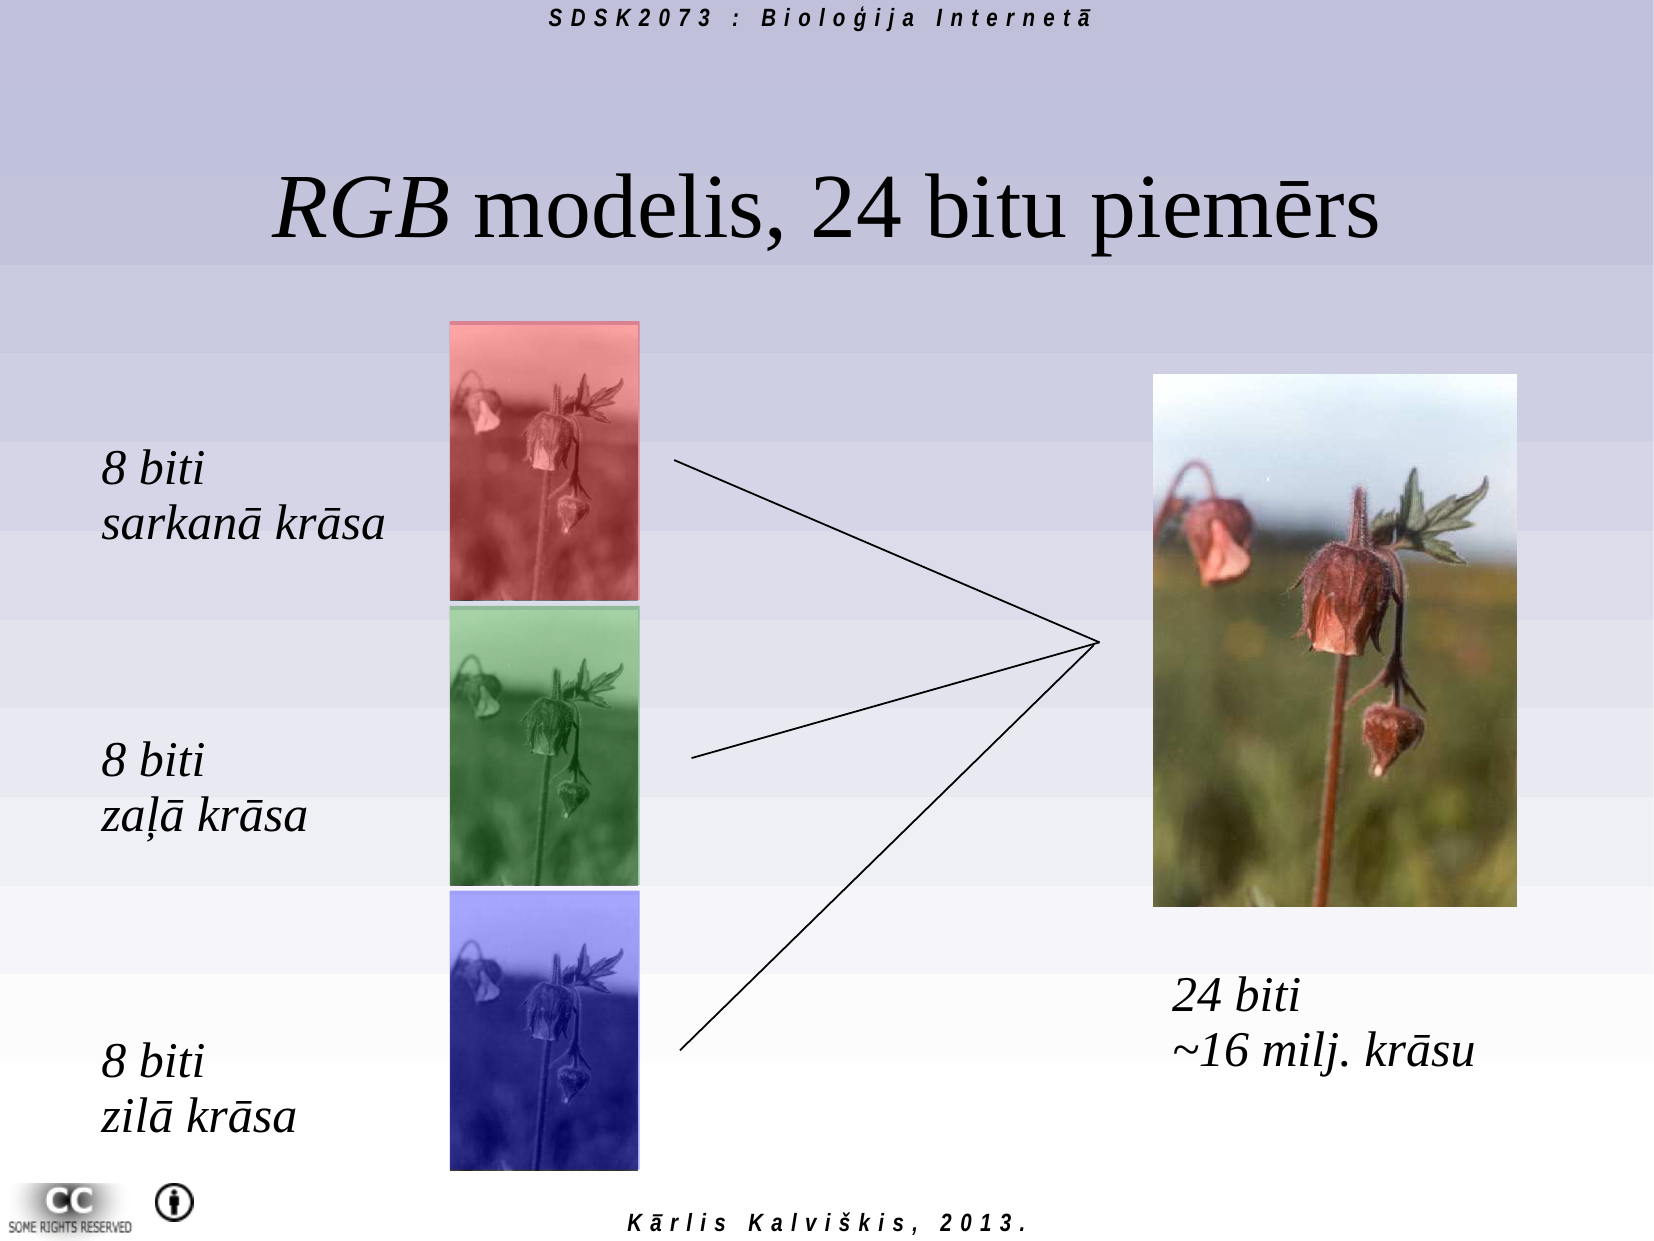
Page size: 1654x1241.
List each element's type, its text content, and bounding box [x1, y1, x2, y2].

text_box 24 biti ~16 milj. krāsu [1172, 966, 1476, 1078]
picture [0, 0, 1654, 1241]
title RGB modelis, 24 bitu piemērs [121, 102, 1534, 311]
text_box 8 biti zaļā krāsa [101, 732, 309, 843]
text_box [449, 605, 640, 885]
text_box [449, 890, 640, 1170]
text_box 8 biti zilā krāsa [101, 1033, 298, 1144]
text_box [449, 321, 640, 600]
text_box 8 biti sarkanā krāsa [101, 439, 387, 551]
